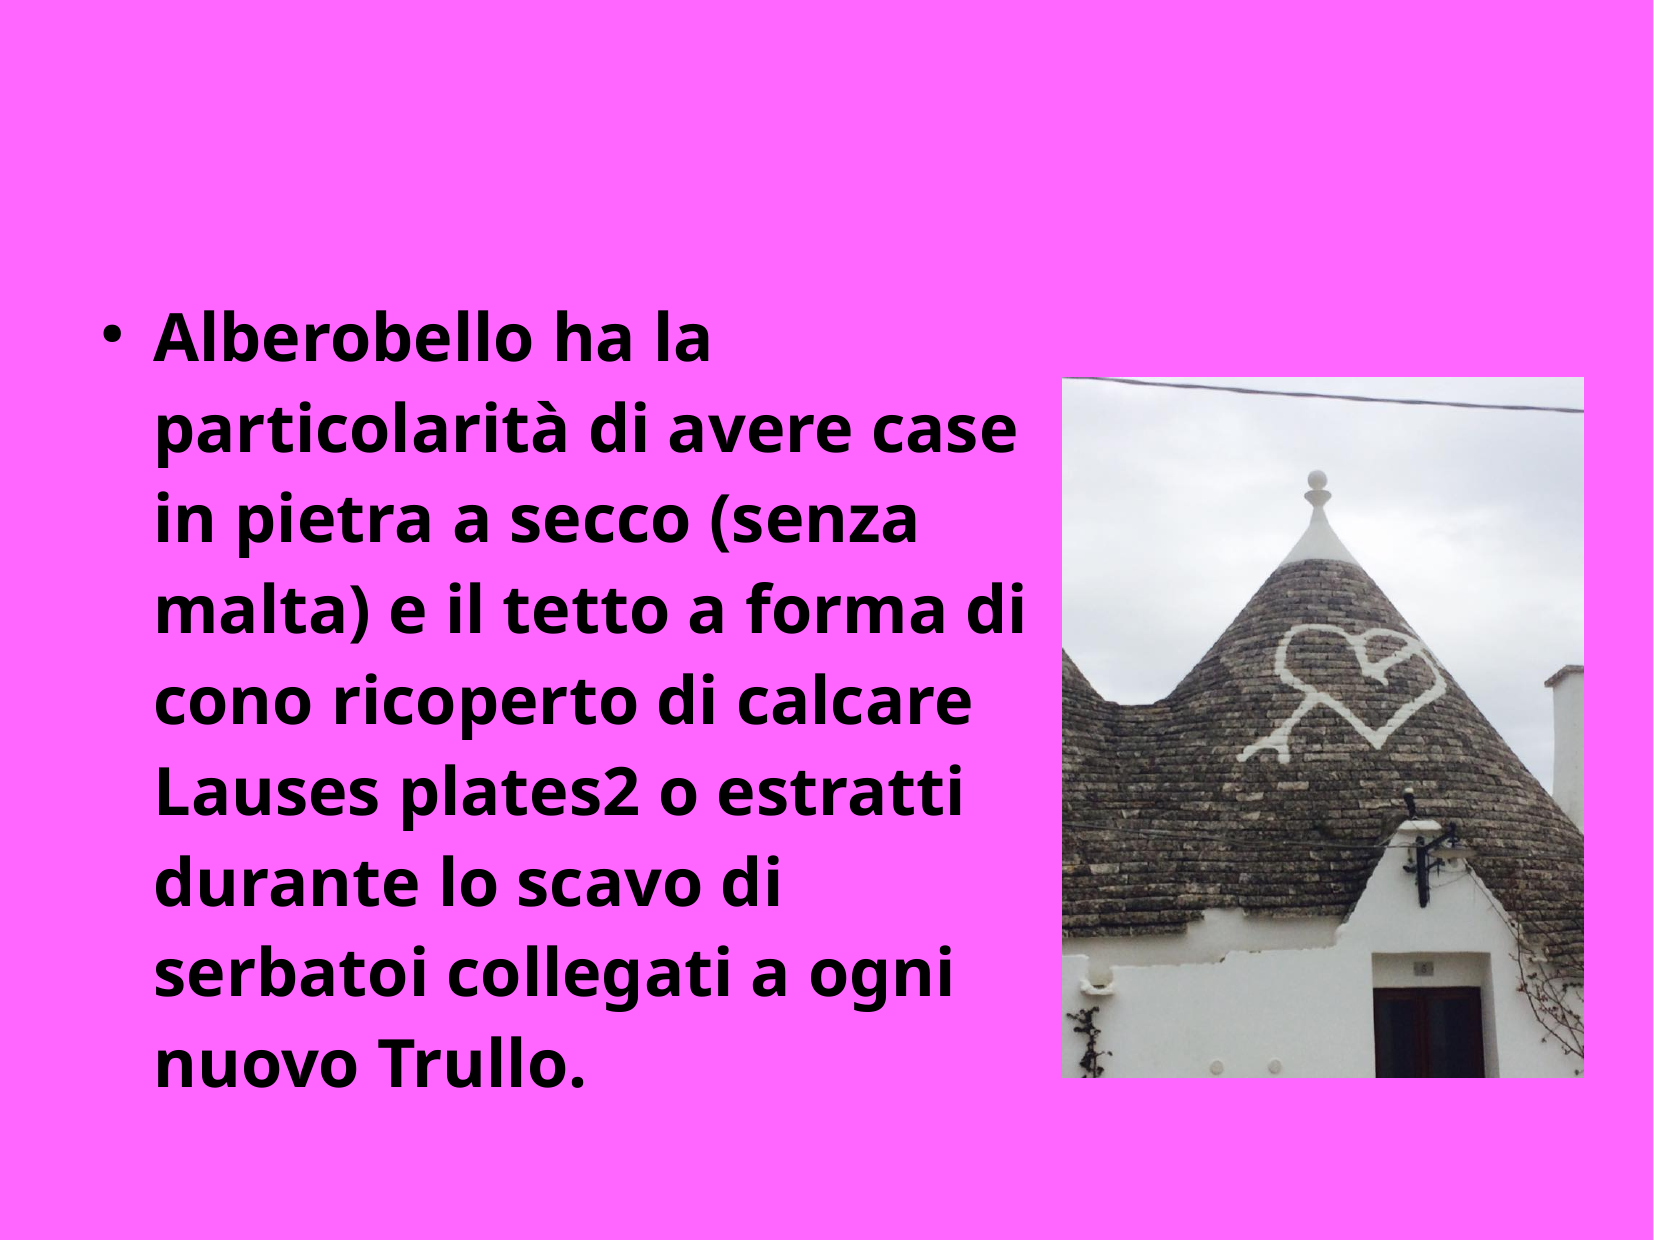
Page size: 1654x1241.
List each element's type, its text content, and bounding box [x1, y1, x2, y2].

list Alberobello ha la particolarità di avere case in pietra a secco (senza malta) e il tetto a forma di cono ricoperto di calcare Lauses plates2 o estratti durante lo scavo di serbatoi collegati a ogni nuovo Trullo. [82, 290, 1040, 1126]
picture [1062, 377, 1584, 1078]
